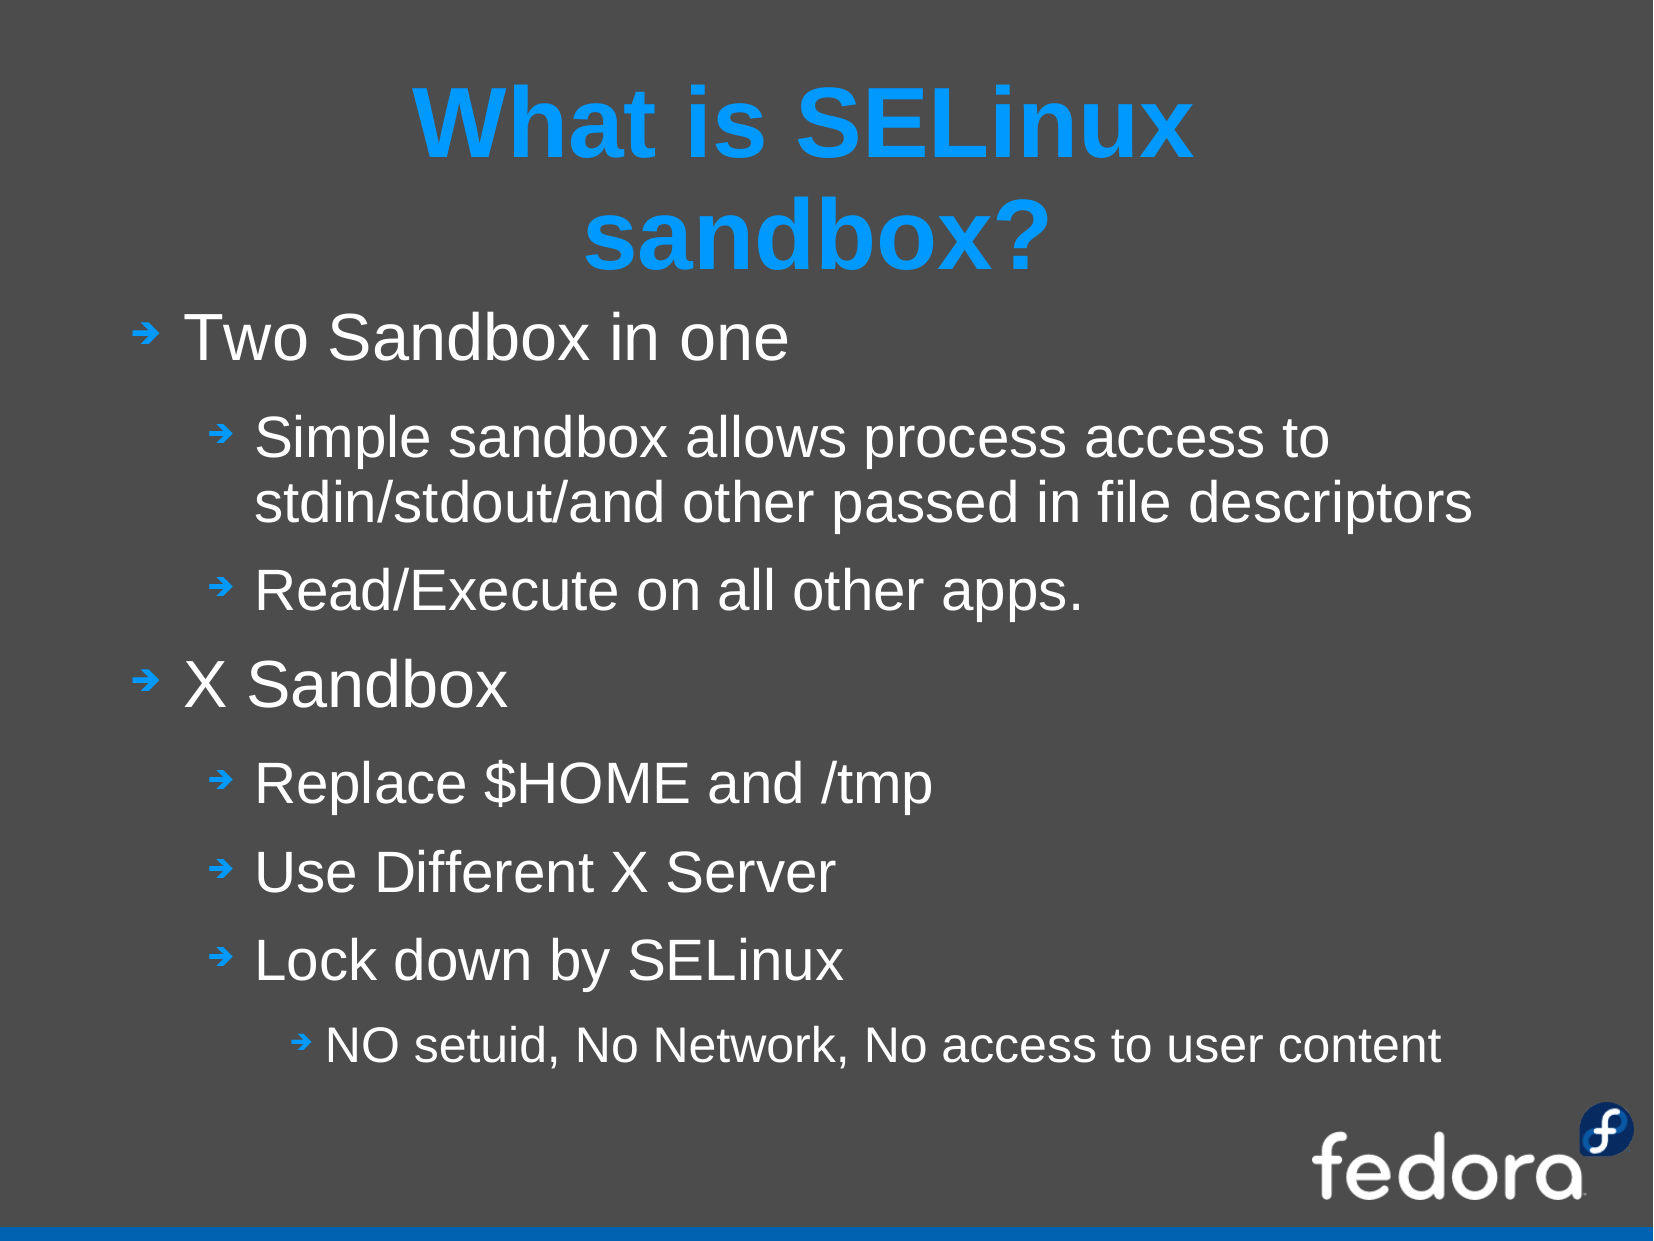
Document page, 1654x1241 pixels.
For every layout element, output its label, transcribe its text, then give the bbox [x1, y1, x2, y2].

list Two Sandbox in one Simple sandbox allows process access to stdin/stdout/and other passed in file descriptors Read/Execute on all other apps. X Sandbox Replace $HOME and /tmp Use Different X Server Lock down by SELinux NO setuid, No Network, No access to user content [112, 300, 1525, 1106]
picture [1312, 1102, 1634, 1200]
title What is SELinux sandbox? [112, 66, 1524, 291]
